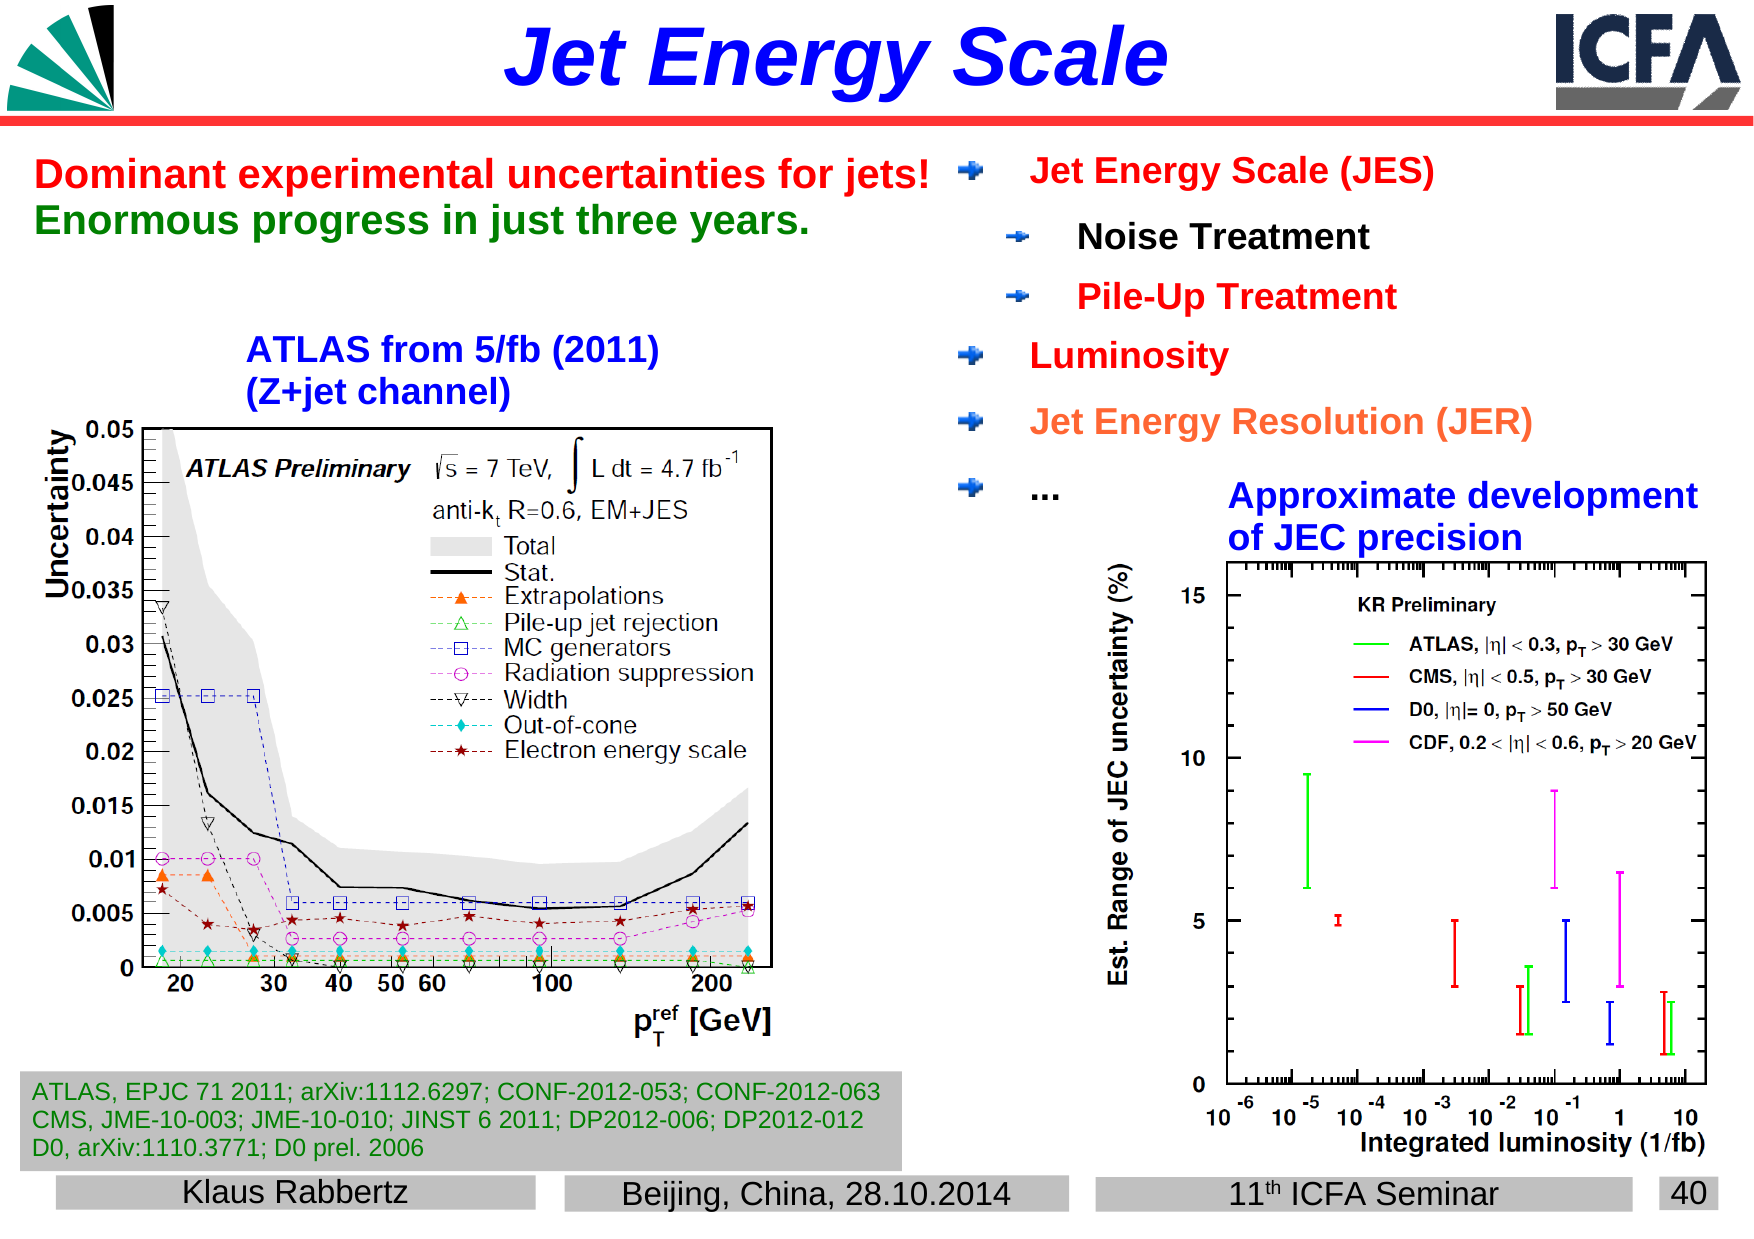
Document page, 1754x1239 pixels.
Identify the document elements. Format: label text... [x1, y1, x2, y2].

text_box Dominant experimental uncertainties for jets! Enormous progress in just three years. [21, 144, 944, 251]
text_box ATLAS from 5/fb (2011) (Z+jet channel) [233, 322, 666, 415]
title Jet Energy Scale [129, 0, 1545, 114]
list Jet Energy Scale (JES) Noise Treatment Pile-Up Treatment Luminosity Jet Energy Resolution (JER) ... [899, 150, 1621, 509]
picture [36, 415, 787, 1056]
picture [1097, 544, 1727, 1163]
text_box Approximate development of JEC precision [1215, 468, 1709, 565]
picture [7, 5, 114, 112]
picture [1556, 14, 1741, 110]
text_box ATLAS, EPJC 71 2011; arXiv:1112.6297; CONF-2012-053; CONF-2012-063 CMS, JME-10-003; JME-10-010; JINST 6 2011; DP2012-006; DP2012-012 D0, arXiv:1110.3771; D0 prel. 2006 [20, 1071, 894, 1172]
